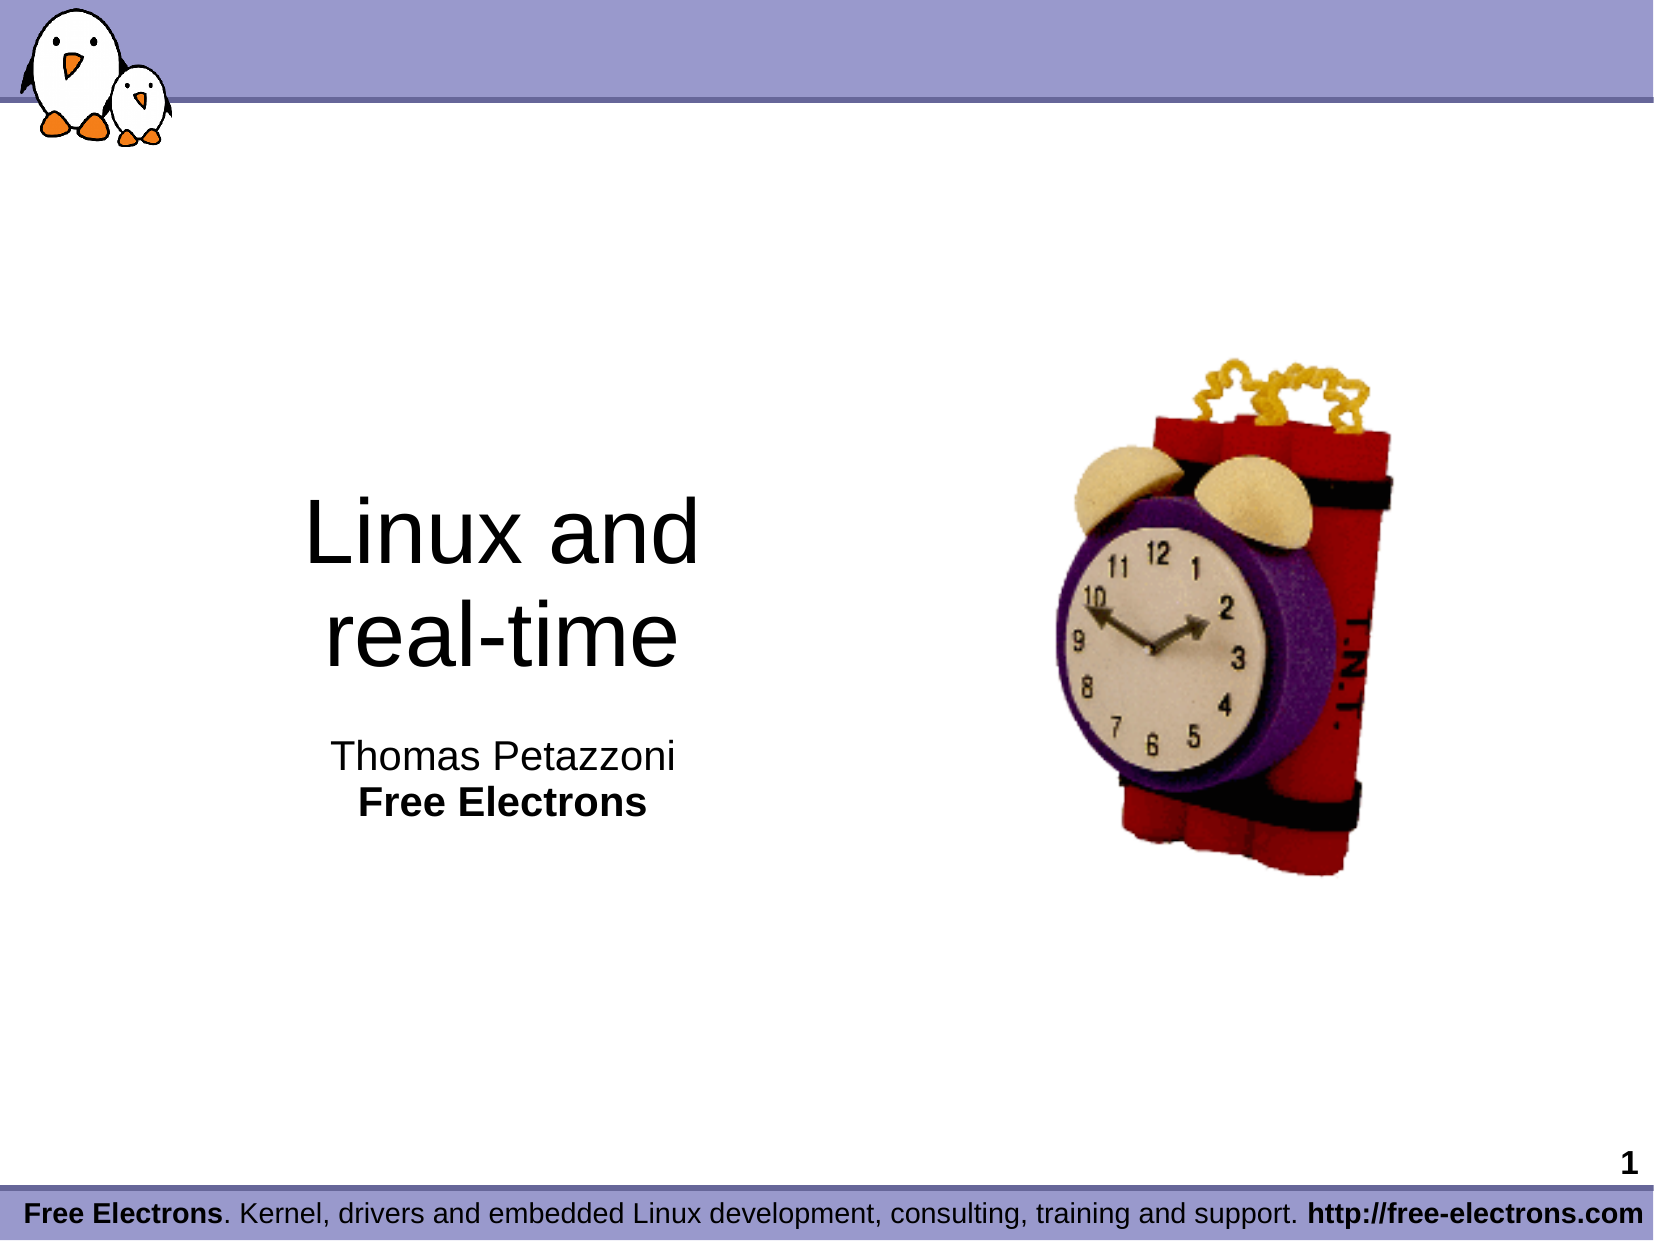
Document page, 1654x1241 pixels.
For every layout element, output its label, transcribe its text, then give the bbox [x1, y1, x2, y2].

picture [1033, 335, 1426, 916]
picture [20, 8, 172, 147]
subtitle Linux and real-time Thomas Petazzoni Free Electrons [118, 295, 871, 1011]
